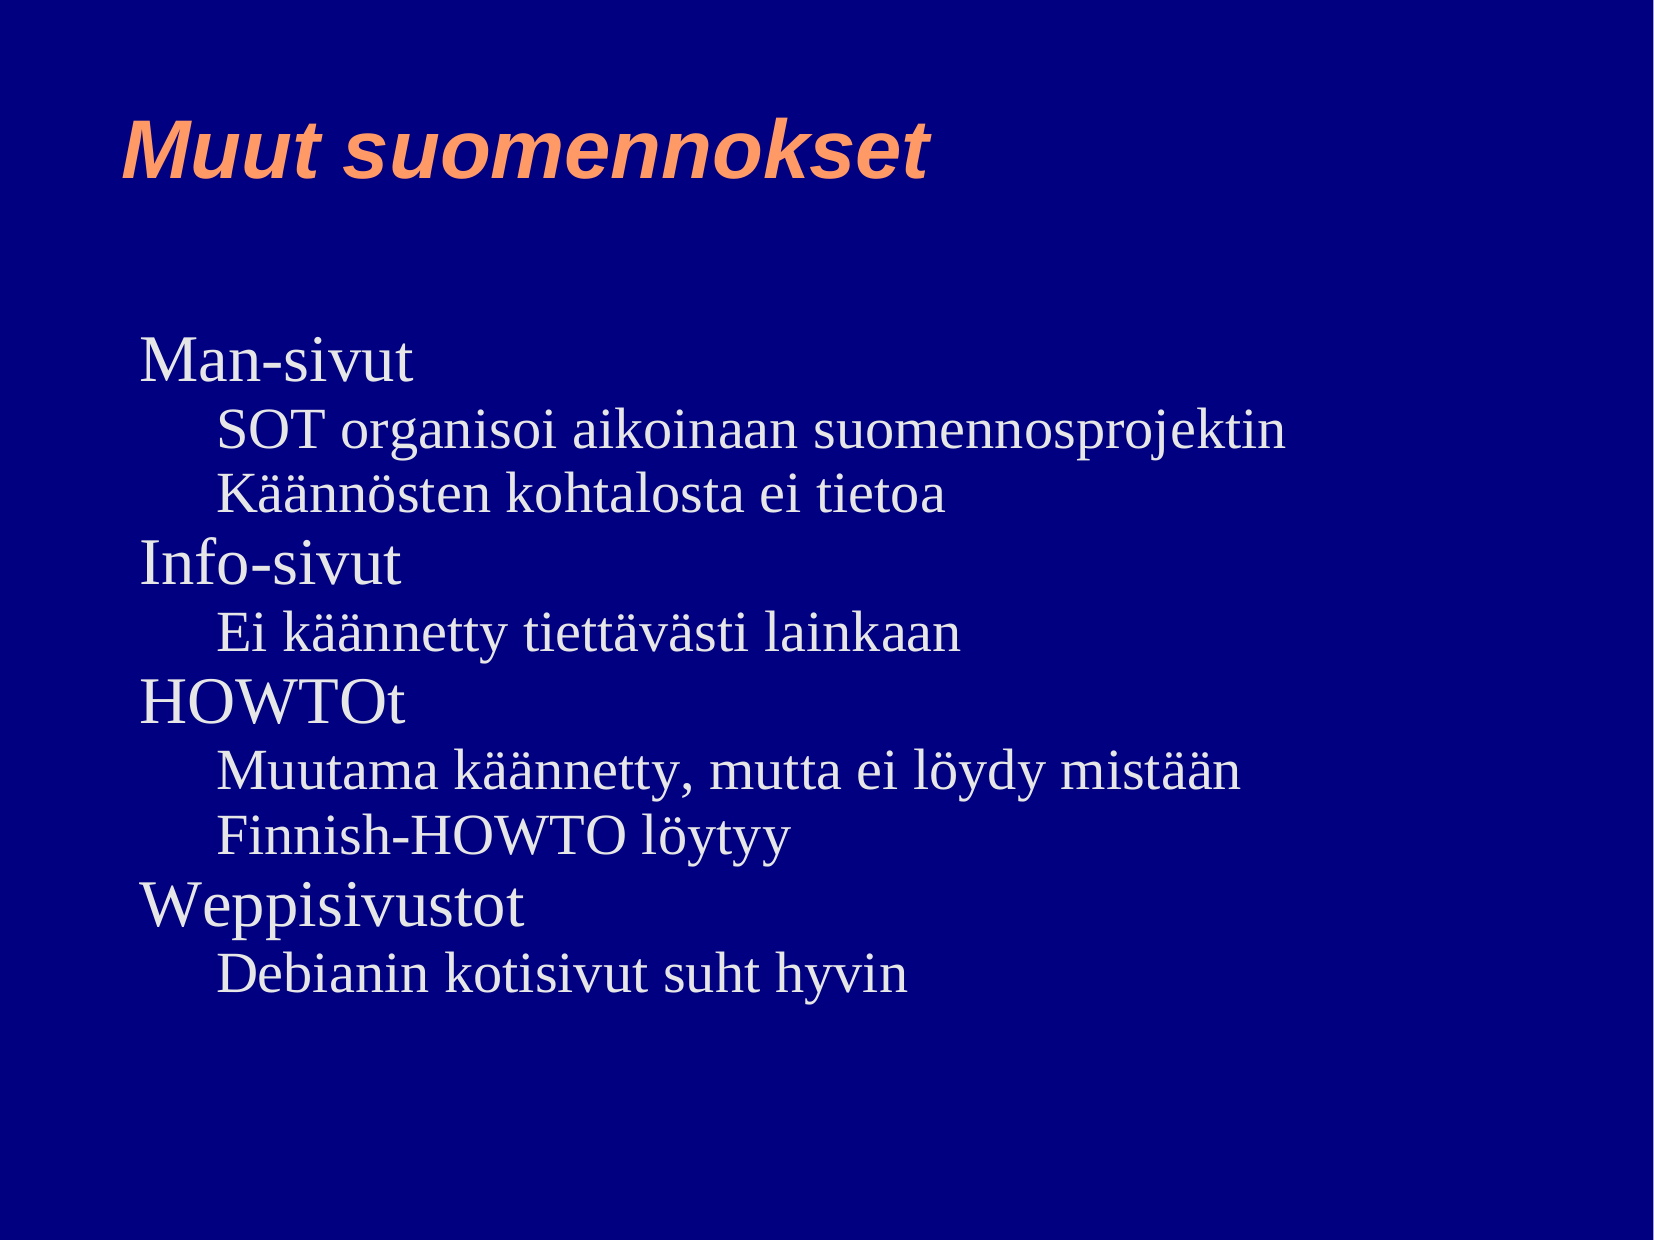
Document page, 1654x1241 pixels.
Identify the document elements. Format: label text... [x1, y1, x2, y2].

list Man-sivut SOT organisoi aikoinaan suomennosprojektin Käännösten kohtalosta ei tietoa Info-sivut Ei käännetty tiettävästi lainkaan HOWTOt Muutama käännetty, mutta ei löydy mistään Finnish-HOWTO löytyy Weppisivustot Debianin kotisivut suht hyvin [121, 322, 1561, 1132]
title Muut suomennokset [121, 46, 1534, 254]
text_box [121, 561, 1536, 699]
text_box [121, 946, 1536, 1085]
text_box [121, 336, 1536, 534]
text_box [121, 718, 1536, 924]
